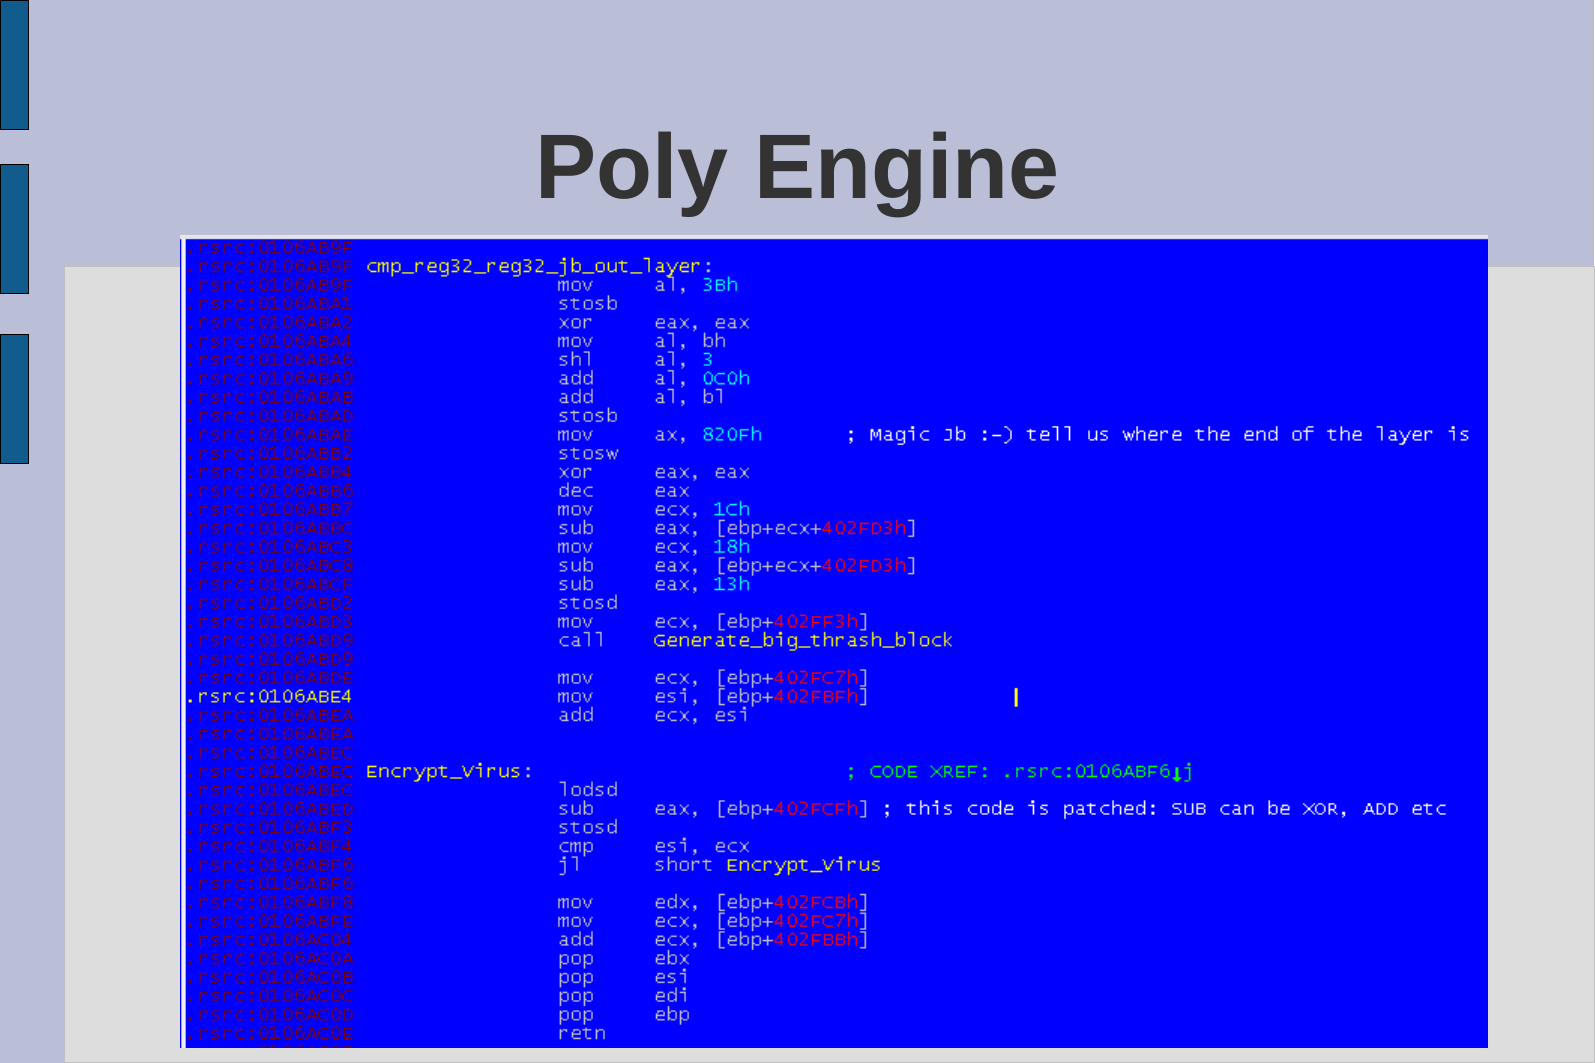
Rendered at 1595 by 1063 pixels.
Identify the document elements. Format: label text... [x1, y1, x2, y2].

picture [180, 235, 1488, 1048]
title Poly Engine [117, 78, 1479, 256]
